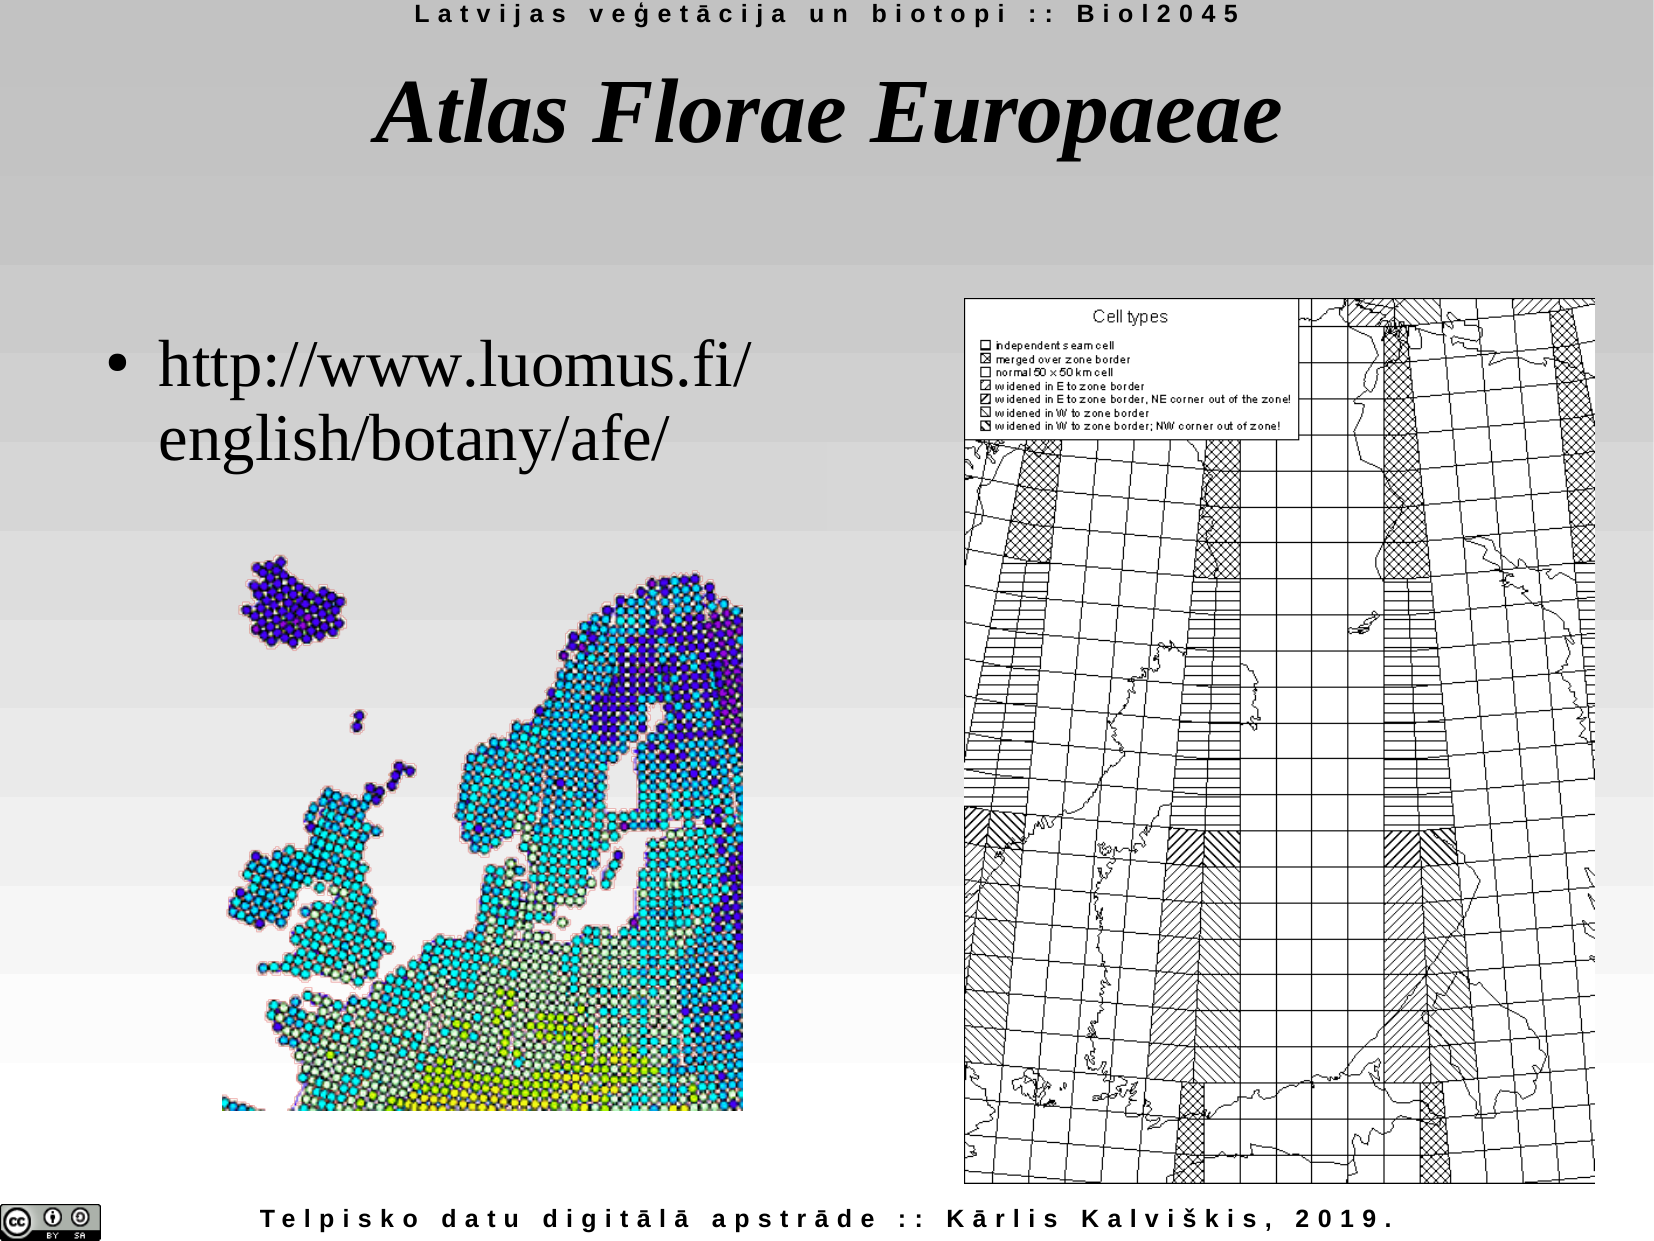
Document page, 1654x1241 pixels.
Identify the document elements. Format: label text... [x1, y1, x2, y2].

title Atlas Florae Europaeae [34, 61, 1626, 296]
picture [0, 0, 1654, 1241]
list http://www.luomus.fi/ english/botany/afe/ [87, 327, 1602, 1172]
